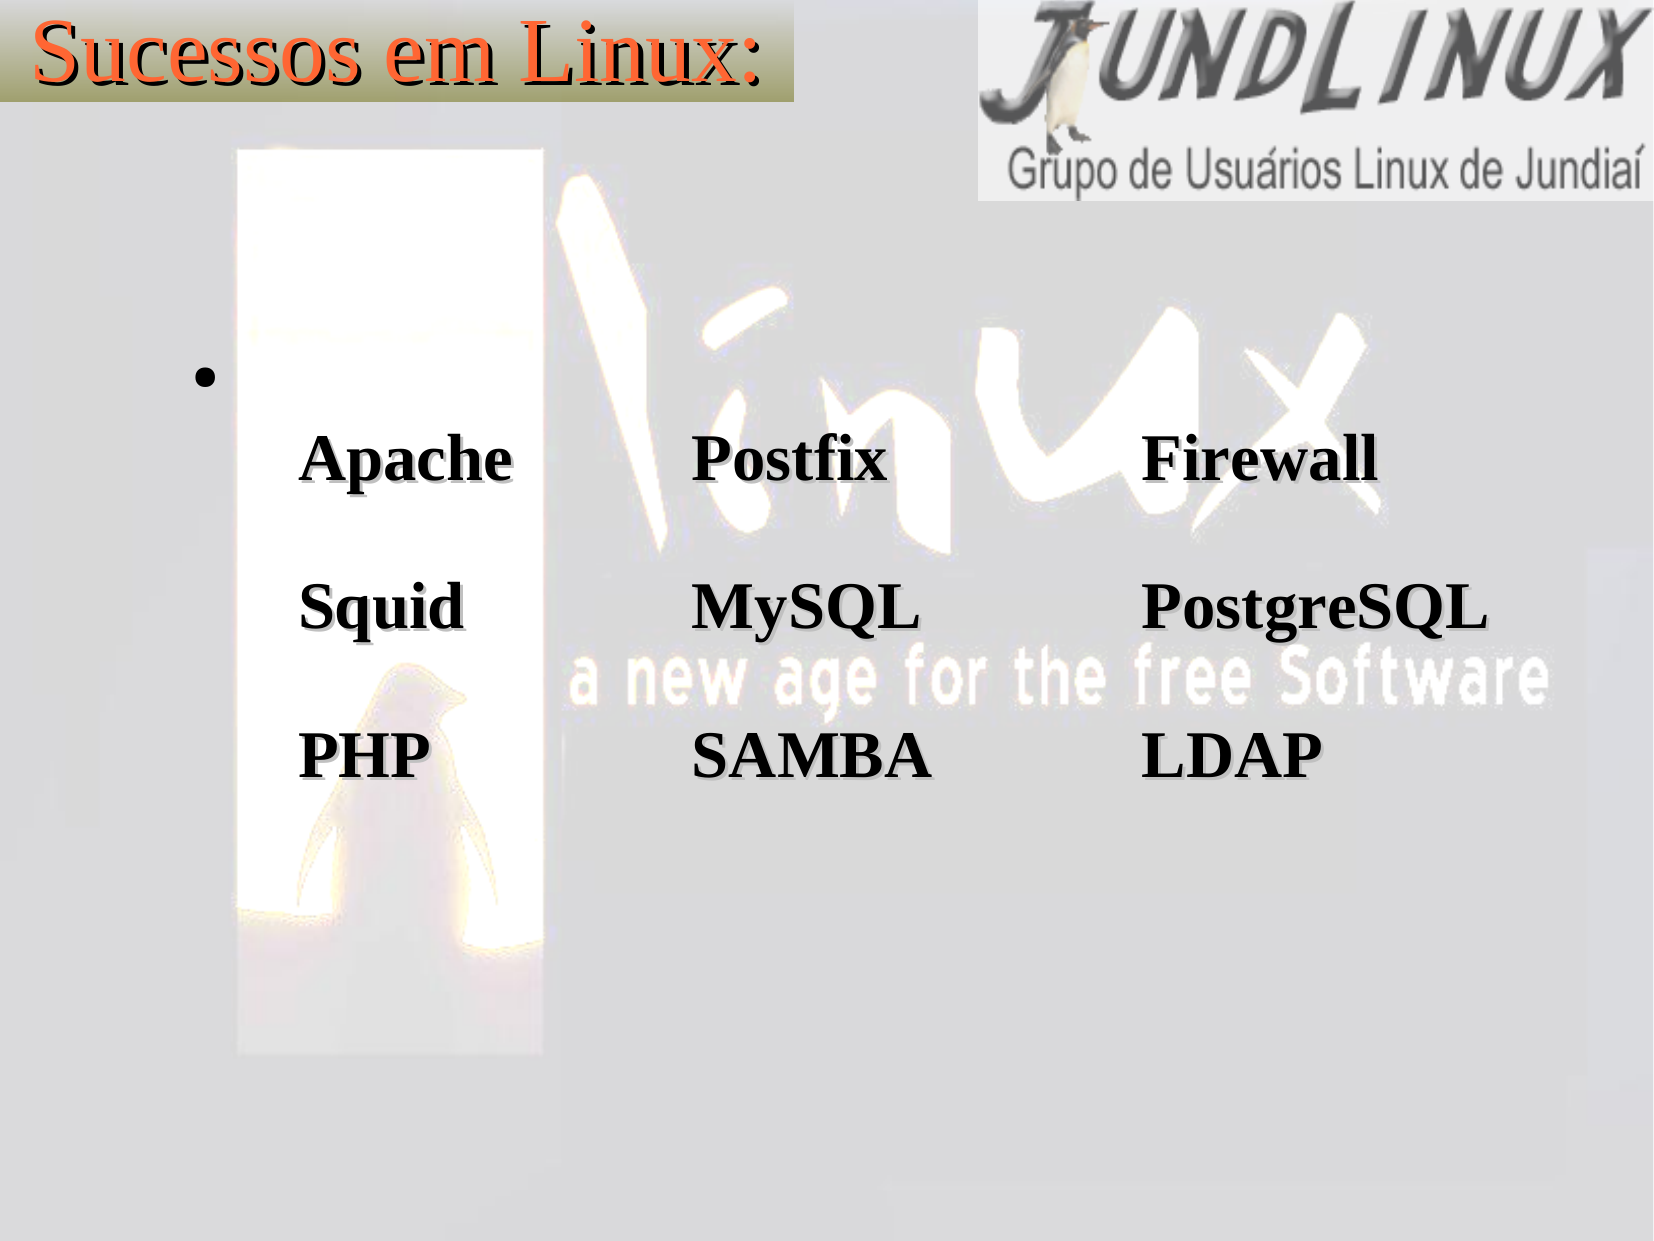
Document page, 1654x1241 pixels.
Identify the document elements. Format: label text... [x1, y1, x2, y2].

picture [0, 0, 1654, 1241]
text_box Sucessos em Linux: [0, 0, 794, 102]
list Apache Postfix Firewall Squid MySQL PostgreSQL PHP SAMBA LDAP [141, 330, 1630, 1150]
